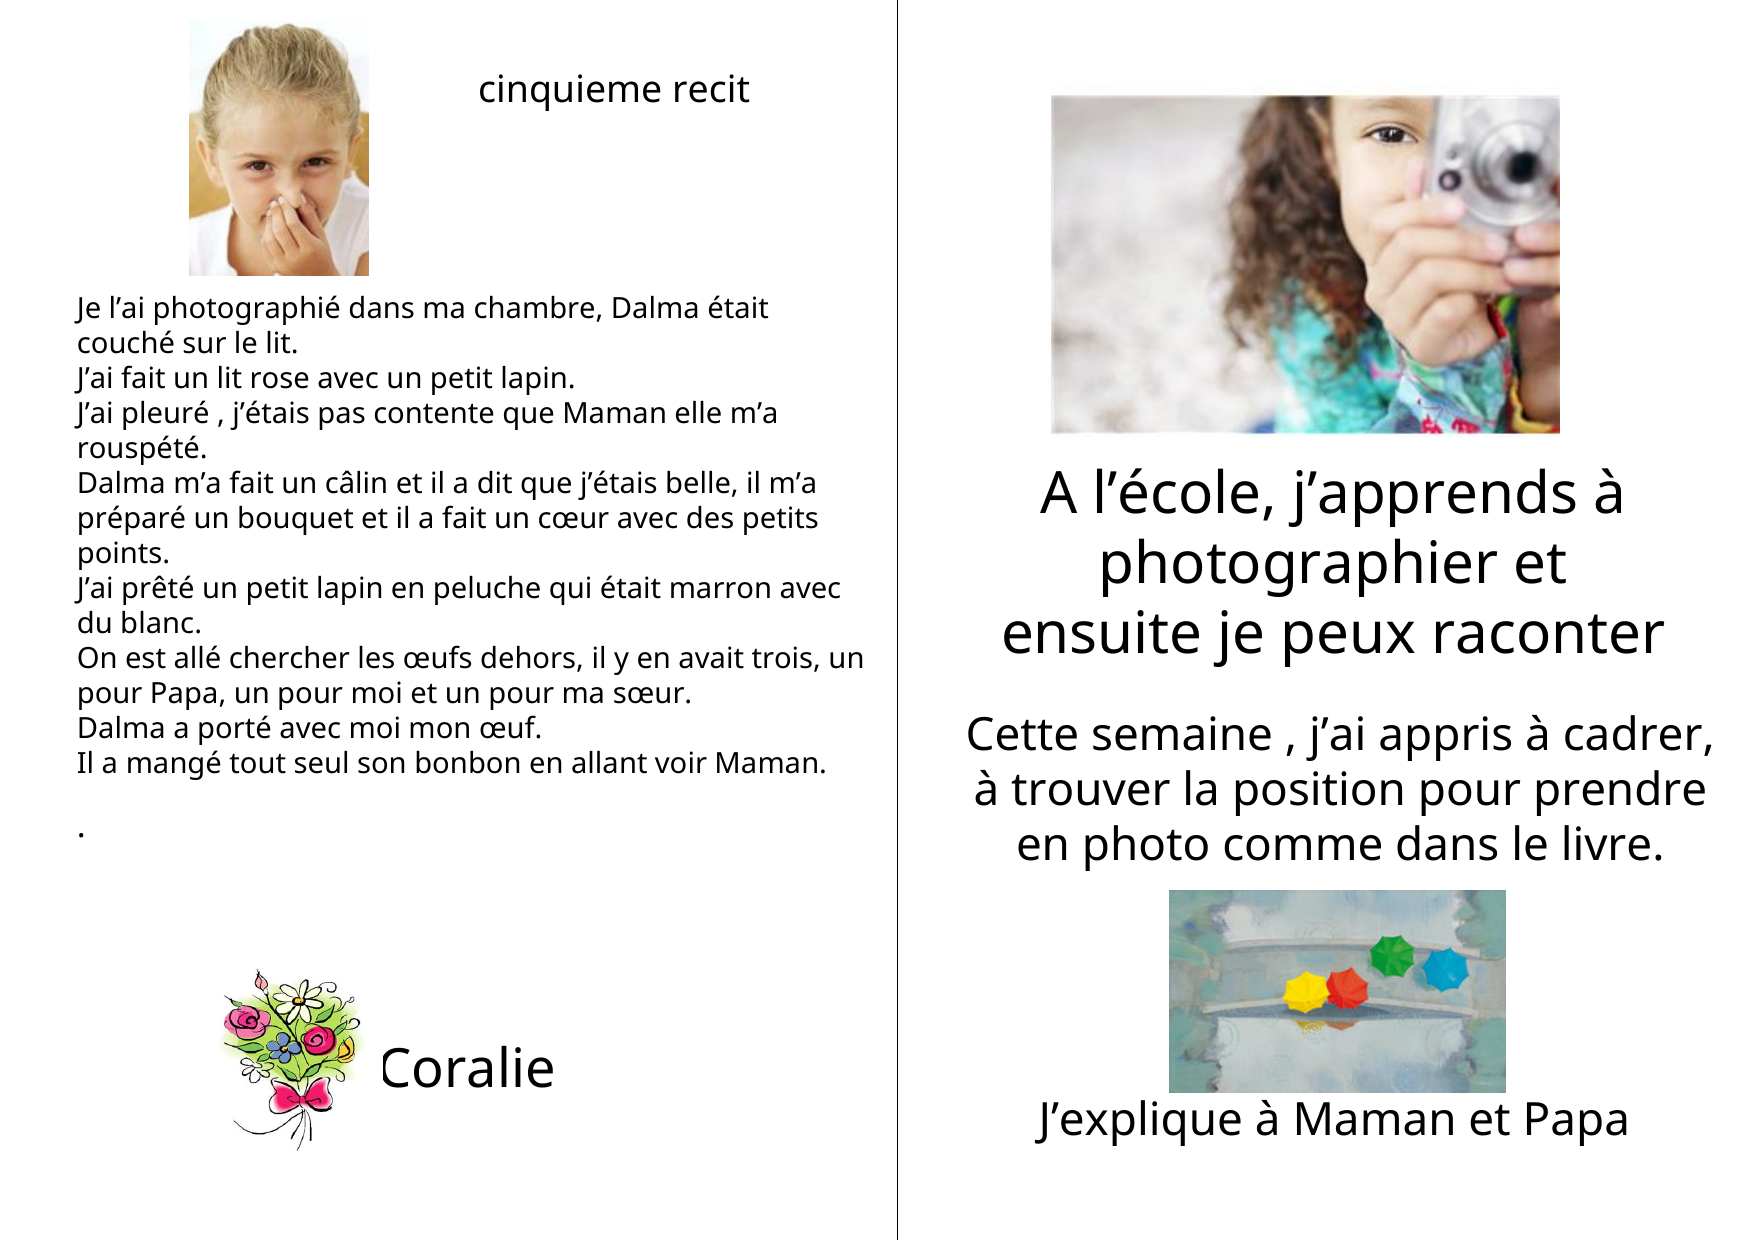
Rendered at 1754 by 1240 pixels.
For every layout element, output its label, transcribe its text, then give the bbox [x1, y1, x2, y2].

text_box A l’école, j’apprends à photographier et ensuite je peux raconter Cette semaine , j’ai appris à cadrer, à trouver la position pour prendre en photo comme dans le livre. J’explique à Maman et Papa [956, 448, 1725, 1217]
picture [189, 19, 369, 276]
picture [1169, 890, 1506, 1093]
picture [200, 968, 383, 1151]
picture [1051, 11, 1560, 448]
text_box cinquieme recit [377, 59, 851, 148]
text_box Je l’ai photographié dans ma chambre, Dalma était couché sur le lit. J’ai fait un lit rose avec un petit lapin. J’ai pleuré , j’étais pas contente que Maman elle m’a rouspété. Dalma m’a fait un câlin et il a dit que j’étais belle, il m’a préparé un bouquet et il a fait un cœur avec des petits points. J’ai prêté un petit lapin en peluche qui était marron avec du blanc. On est allé chercher les œufs dehors, il y en avait trois, un pour Papa, un pour moi et un pour ma sœur. Dalma a porté avec moi mon œuf. Il a mangé tout seul son bonbon en allant voir Maman. . [70, 283, 875, 993]
text_box Coralie [259, 1027, 674, 1158]
